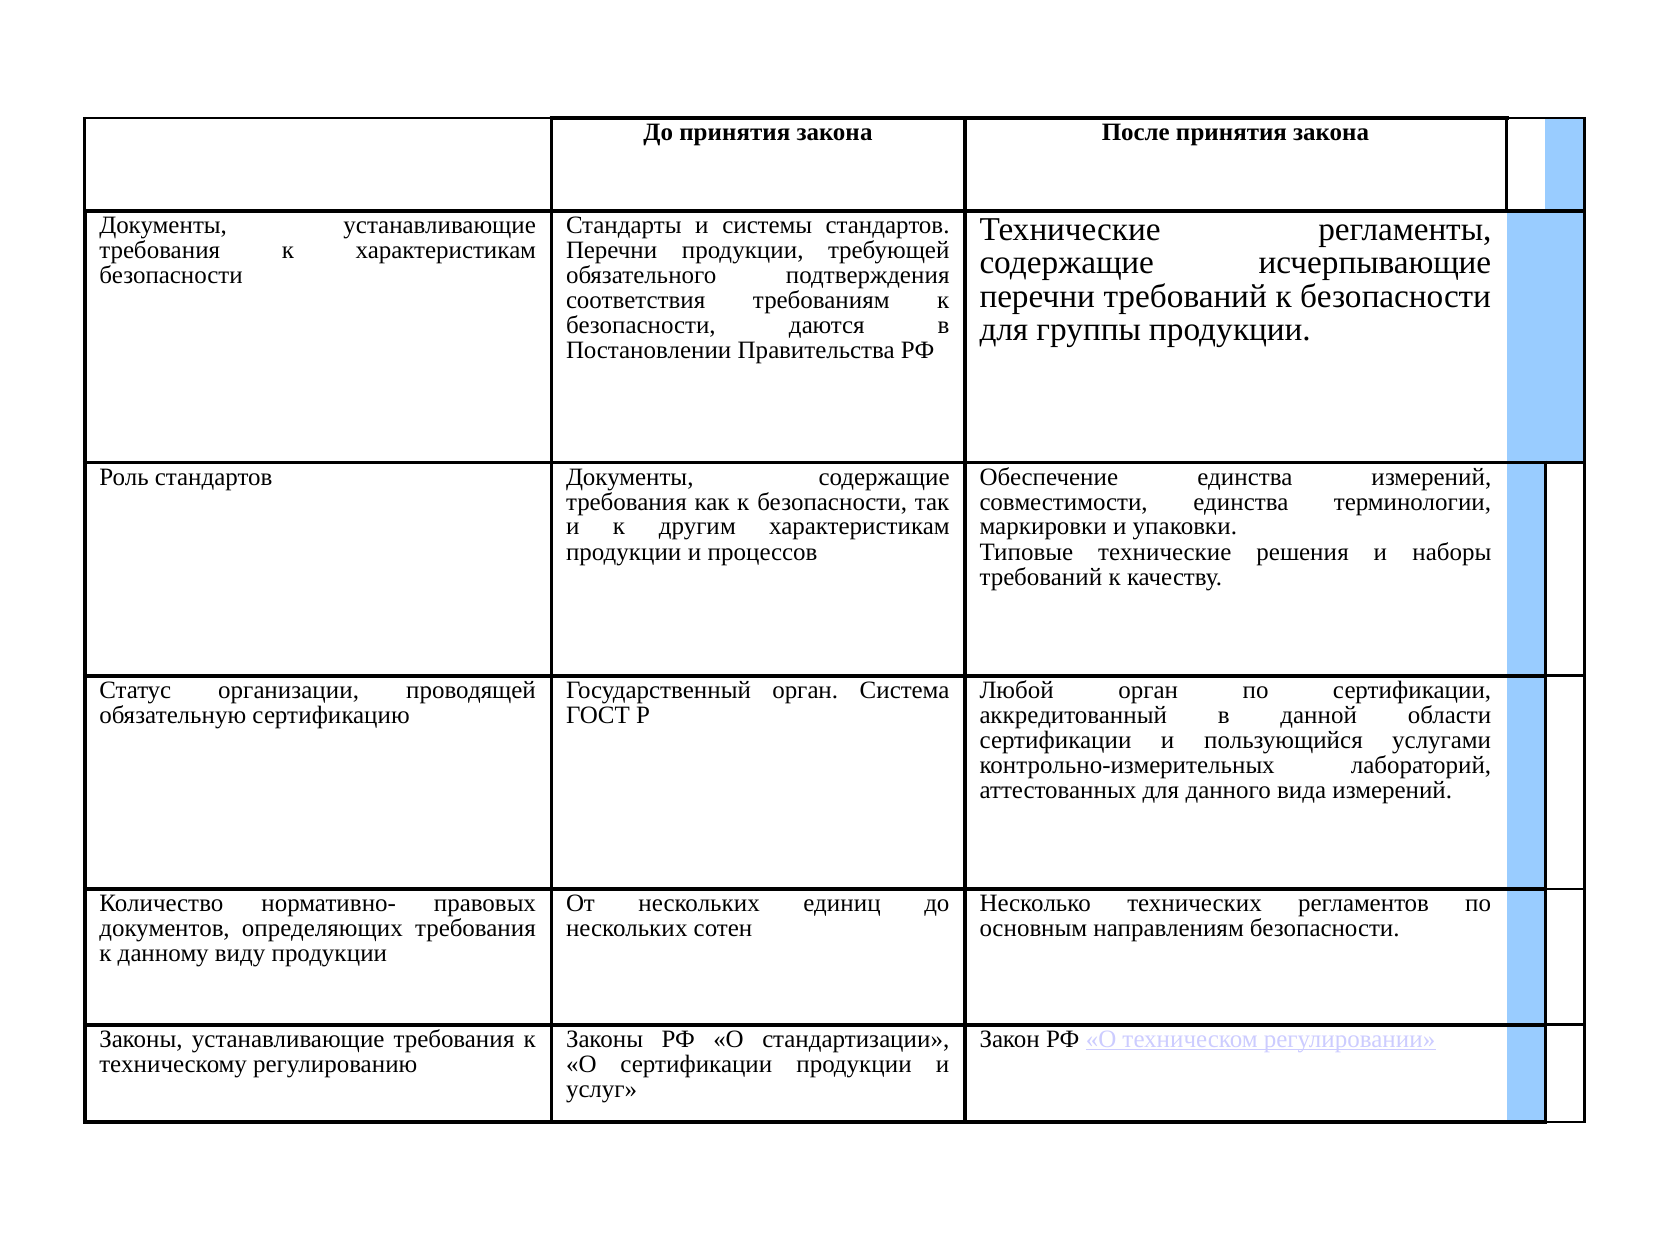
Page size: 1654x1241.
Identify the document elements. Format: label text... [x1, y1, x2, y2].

table_cell Стандарты и системы стандартов. Перечни продукции, требующей обязательного подтверждения соответствия требованиям к безопасности, даются в Постановлении Правительства РФ [553, 213, 963, 461]
table_cell [1507, 678, 1544, 887]
table_cell [1507, 464, 1544, 674]
table_cell [1545, 213, 1583, 461]
table_cell Обеспечение единства измерений, совместимости, единства терминологии, маркировки и упаковки. Типовые технические решения и наборы требований к качеству. [967, 464, 1507, 674]
table_cell [1507, 213, 1545, 461]
table_cell Документы, содержащие требования как к безопасности, так и к другим характеристикам продукции и процессов [553, 464, 963, 674]
table_cell [1507, 1027, 1544, 1120]
table_cell Законы РФ «О стандартизации», «О сертификации продукции и услуг» [553, 1027, 963, 1120]
table_cell Закон РФ «О техническом регулировании» [967, 1027, 1507, 1120]
table_header После принятия закона [967, 120, 1505, 209]
table_header [1545, 119, 1583, 209]
table_header [86, 119, 550, 209]
table_cell Государственный орган. Система ГОСТ Р [553, 678, 963, 887]
table_cell Документы, устанавливающие требования к характеристикам безопасности [87, 213, 550, 461]
table_cell Любой орган по сертификации, аккредитованный в данной области сертификации и пользующийся услугами контрольно-измерительных лабораторий, аттестованных для данного вида измерений. [967, 678, 1507, 887]
table_cell Роль стандартов [87, 464, 550, 674]
table_cell Количество нормативно- правовых документов, определяющих требования к данному виду продукции [87, 891, 550, 1023]
table_cell [1547, 464, 1583, 674]
table_cell [1547, 677, 1583, 888]
table_cell Статус организации, проводящей обязательную сертификацию [87, 678, 550, 887]
table_cell [1507, 891, 1544, 1023]
table_cell Технические регламенты, содержащие исчерпывающие перечни требований к безопасности для группы продукции. [967, 213, 1507, 461]
table_cell Несколько технических регламентов по основным направлениям безопасности. [967, 891, 1507, 1023]
table_header [1508, 119, 1545, 209]
table_cell Законы, устанавливающие требования к техническому регулированию [87, 1027, 550, 1120]
table_cell От нескольких единиц до нескольких сотен [553, 891, 963, 1023]
table_cell [1547, 890, 1583, 1023]
table_header До принятия закона [553, 120, 963, 209]
table_cell [1547, 1026, 1583, 1121]
